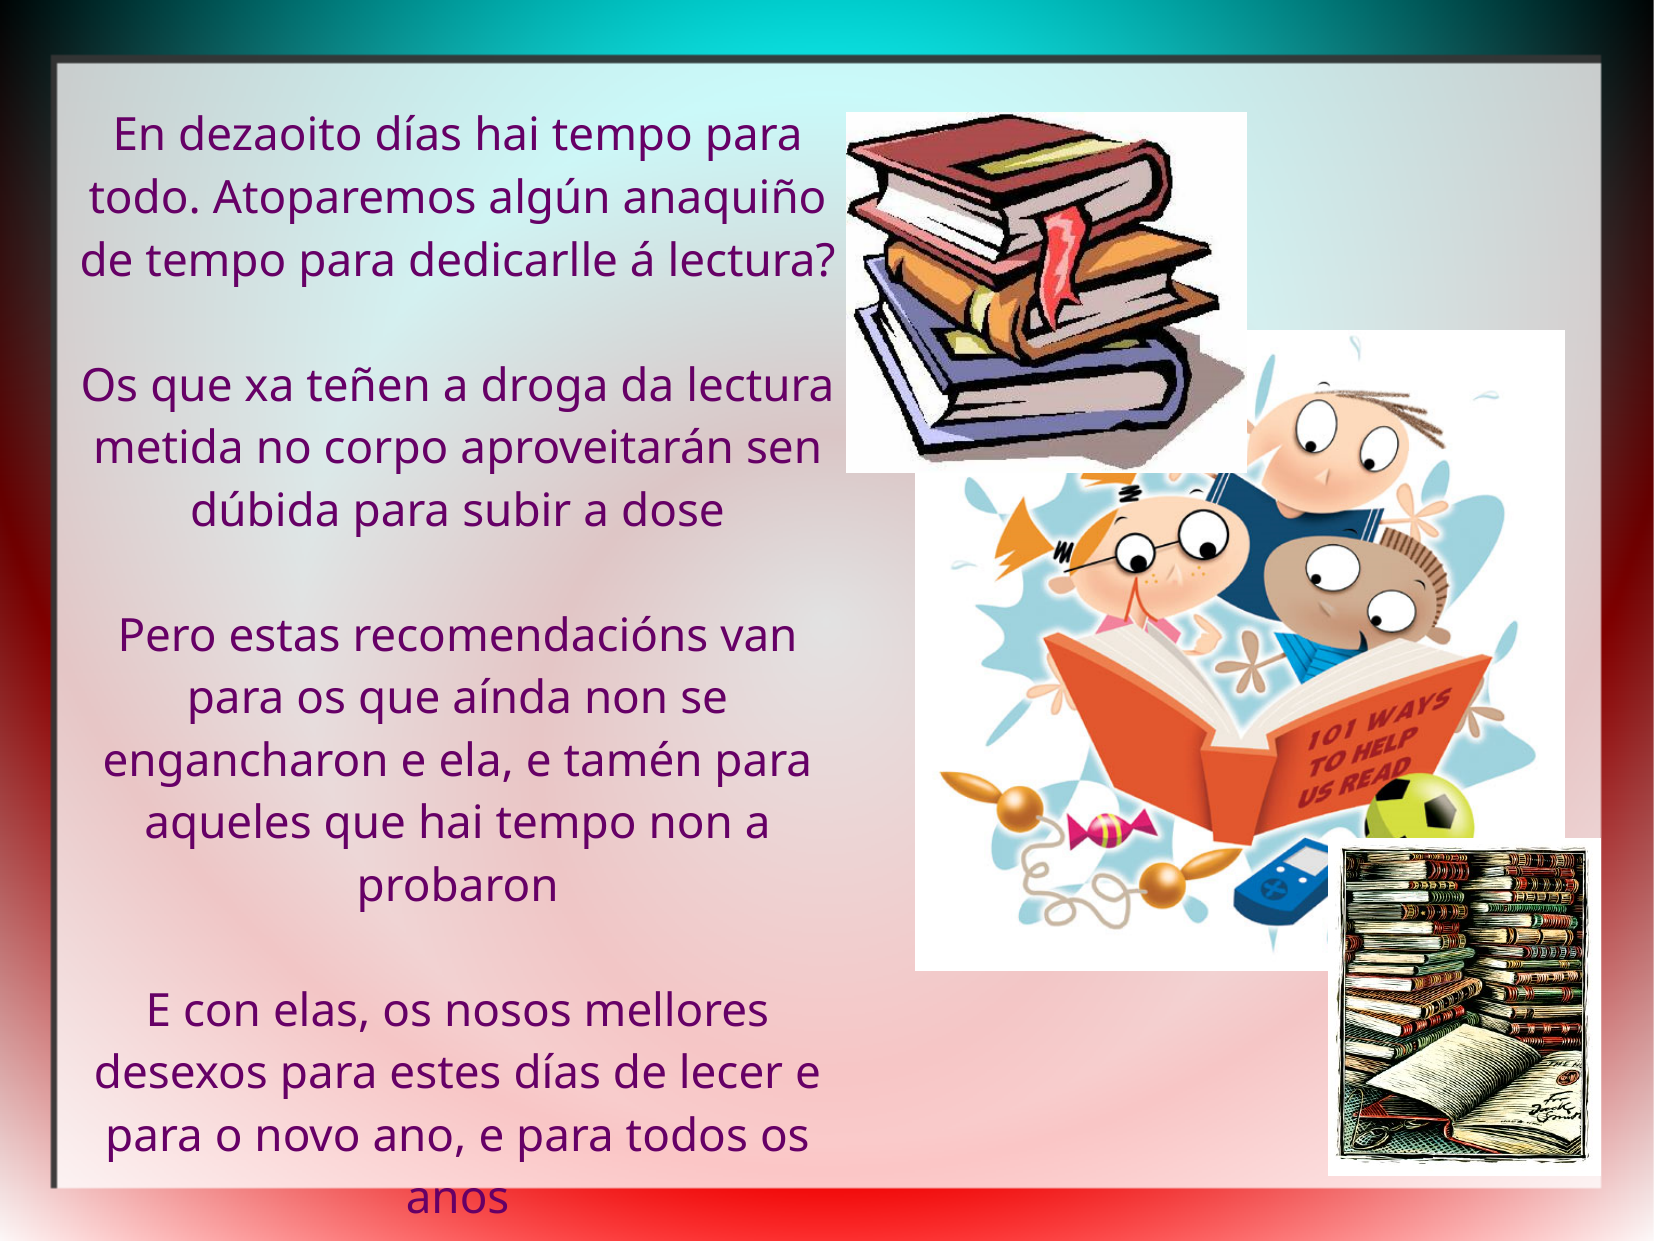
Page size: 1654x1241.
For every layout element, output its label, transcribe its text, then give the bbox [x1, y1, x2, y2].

picture [0, 0, 1654, 1241]
text_box En dezaoito días hai tempo para todo. Atoparemos algún anaquiño de tempo para dedicarlle á lectura? Os que xa teñen a droga da lectura metida no corpo aproveitarán sen dúbida para subir a dose Pero estas recomendacións van para os que aínda non se engancharon e ela, e tamén para aqueles que hai tempo non a probaron E con elas, os nosos mellores desexos para estes días de lecer e para o novo ano, e para todos os anos [59, 94, 857, 1175]
